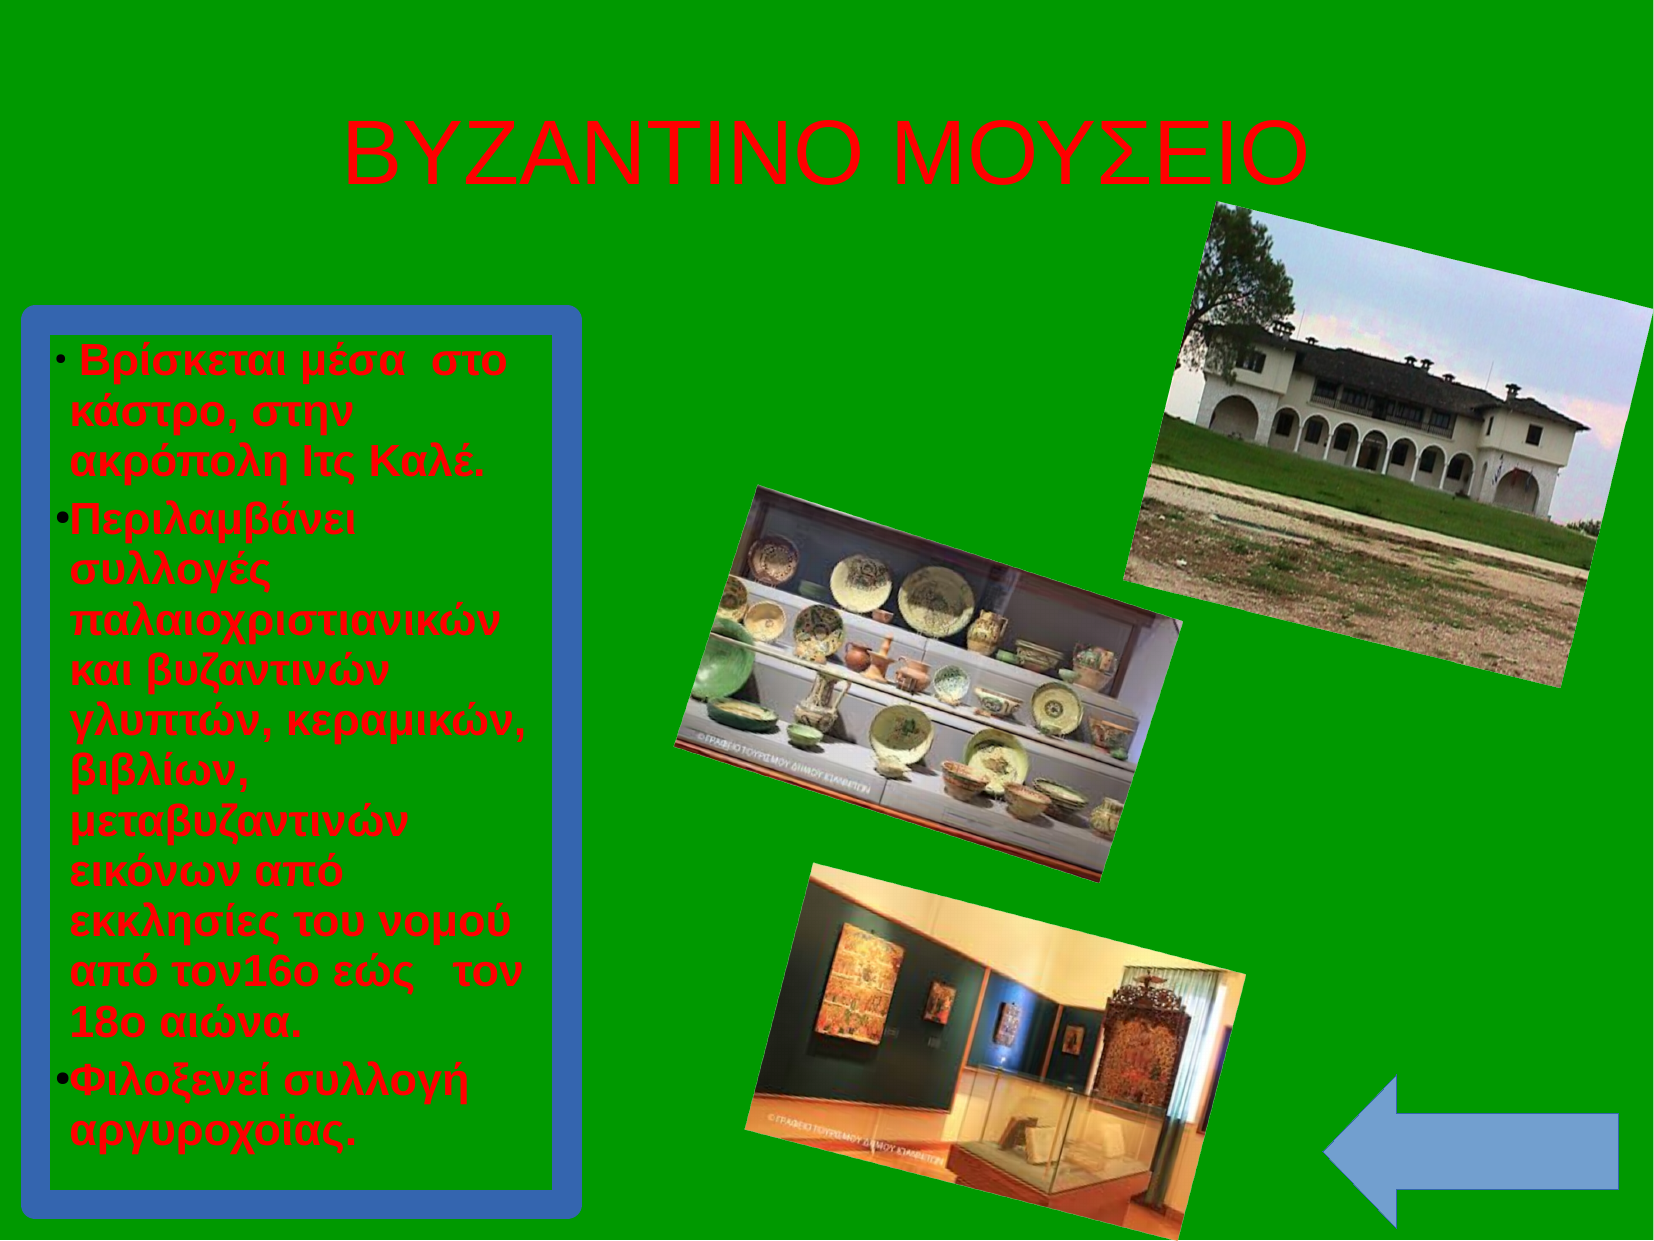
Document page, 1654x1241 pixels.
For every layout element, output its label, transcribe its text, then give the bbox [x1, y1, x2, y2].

picture [1122, 200, 1654, 688]
title ΒΥΖΑΝΤΙΝΟ ΜΟΥΣΕΙΟ [82, 49, 1571, 257]
text_box [1322, 1074, 1619, 1229]
list Βρίσκεται μέσα στο κάστρο, στην ακρόπολη Ιτς Καλέ. Περιλαμβάνει συλλογές παλαιοχριστιανικών και βυζαντινών γλυπτών, κεραμικών, βιβλίων, μεταβυζαντινών εικόνων από εκκλησίες του νομού από τον16ο εώς τον 18ο αιώνα. Φιλοξενεί συλλογή αργυροχοϊας. [35, 320, 567, 1205]
picture [744, 862, 1246, 1241]
picture [673, 484, 1183, 883]
